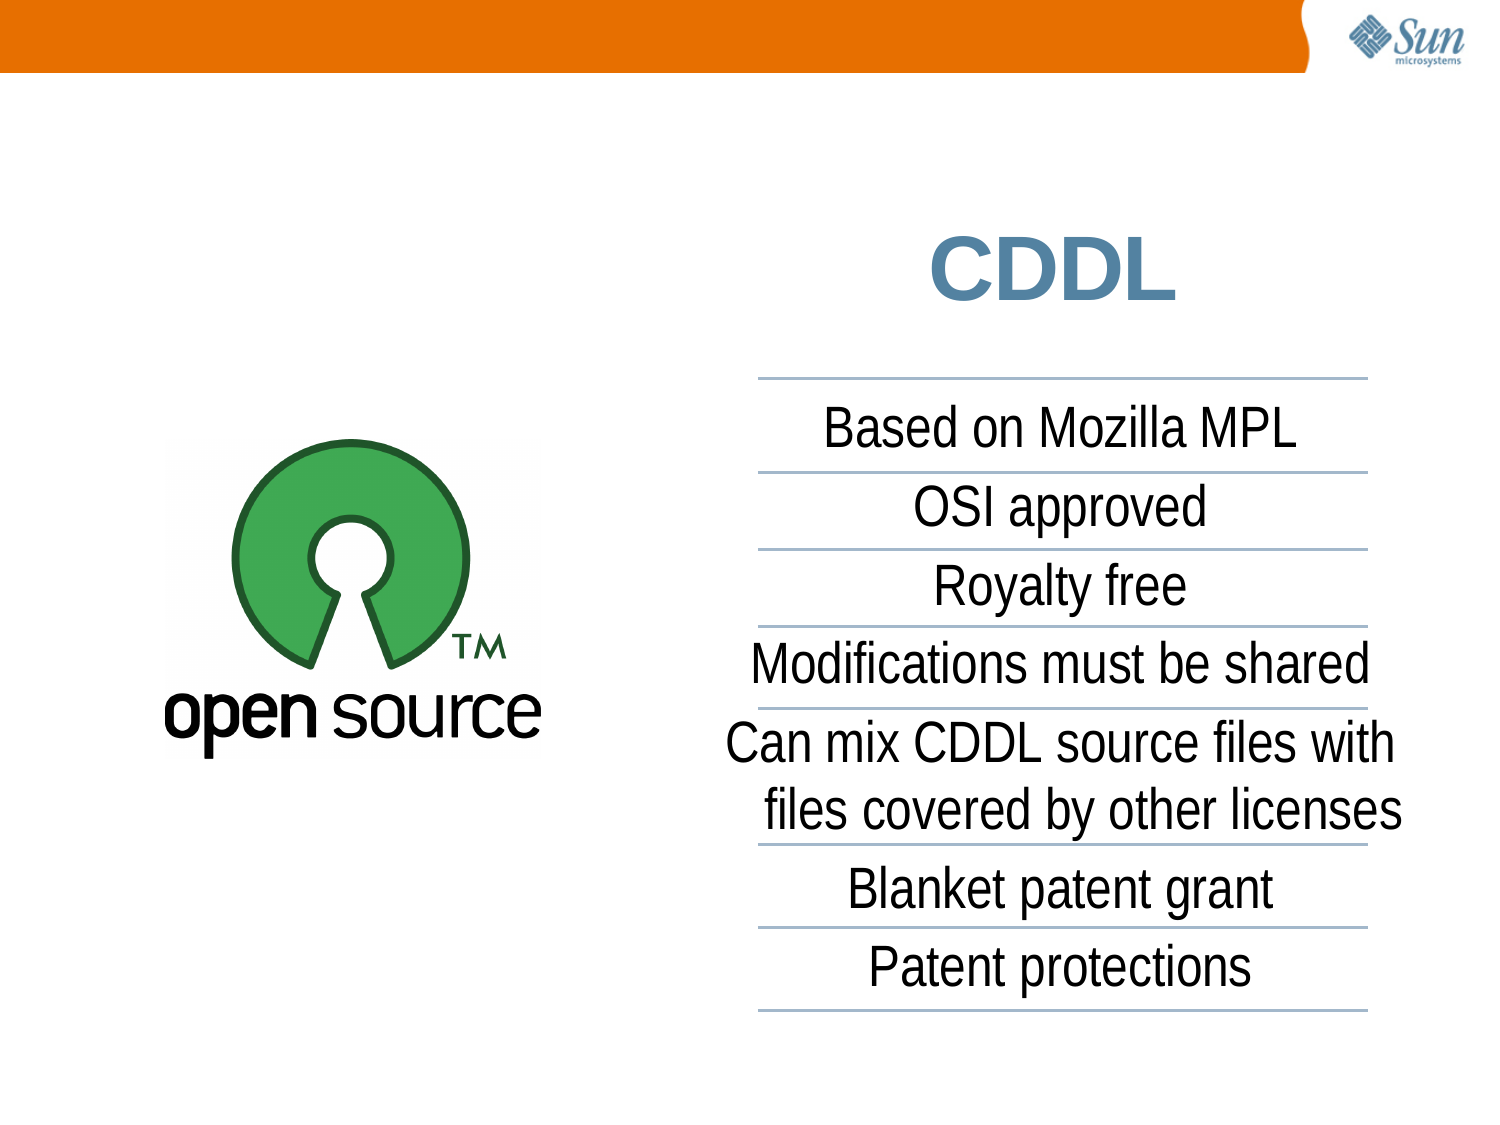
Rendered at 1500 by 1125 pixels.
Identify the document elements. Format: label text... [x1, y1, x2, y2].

picture [0, 0, 1500, 73]
list Based on Mozilla MPL OSI approved Royalty free Modifications must be shared Can mix CDDL source files with files covered by other licenses Blanket patent grant Patent protections [711, 332, 1408, 1061]
title CDDL [777, 188, 1331, 320]
picture [165, 439, 541, 759]
